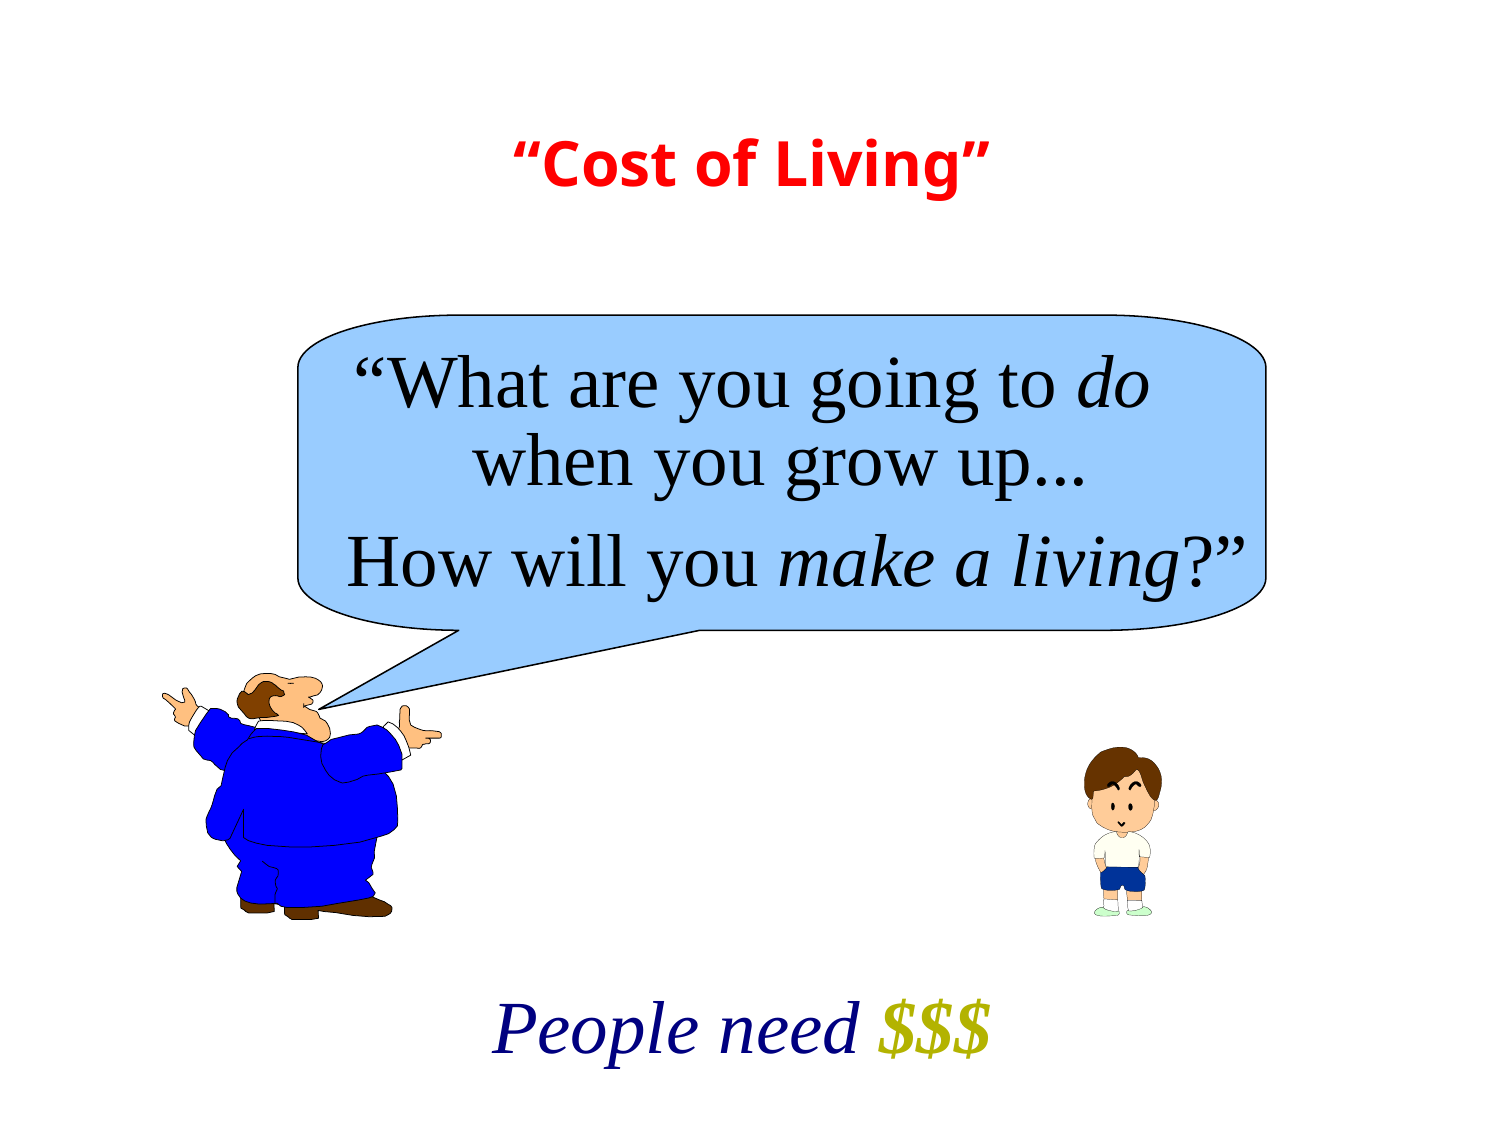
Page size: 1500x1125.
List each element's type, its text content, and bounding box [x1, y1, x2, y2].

text_box How will you make a living?” [331, 515, 1263, 610]
text_box [162, 673, 442, 920]
picture [1084, 747, 1162, 917]
text_box [328, 315, 1236, 337]
text_box [297, 354, 303, 591]
text_box “What are you going to do when you grow up... [303, 337, 1258, 616]
text_box [1258, 351, 1266, 588]
text_box [318, 616, 1216, 710]
text_box People need $$$ [393, 970, 1091, 1076]
text_box “Cost of Living” [30, 123, 1474, 199]
